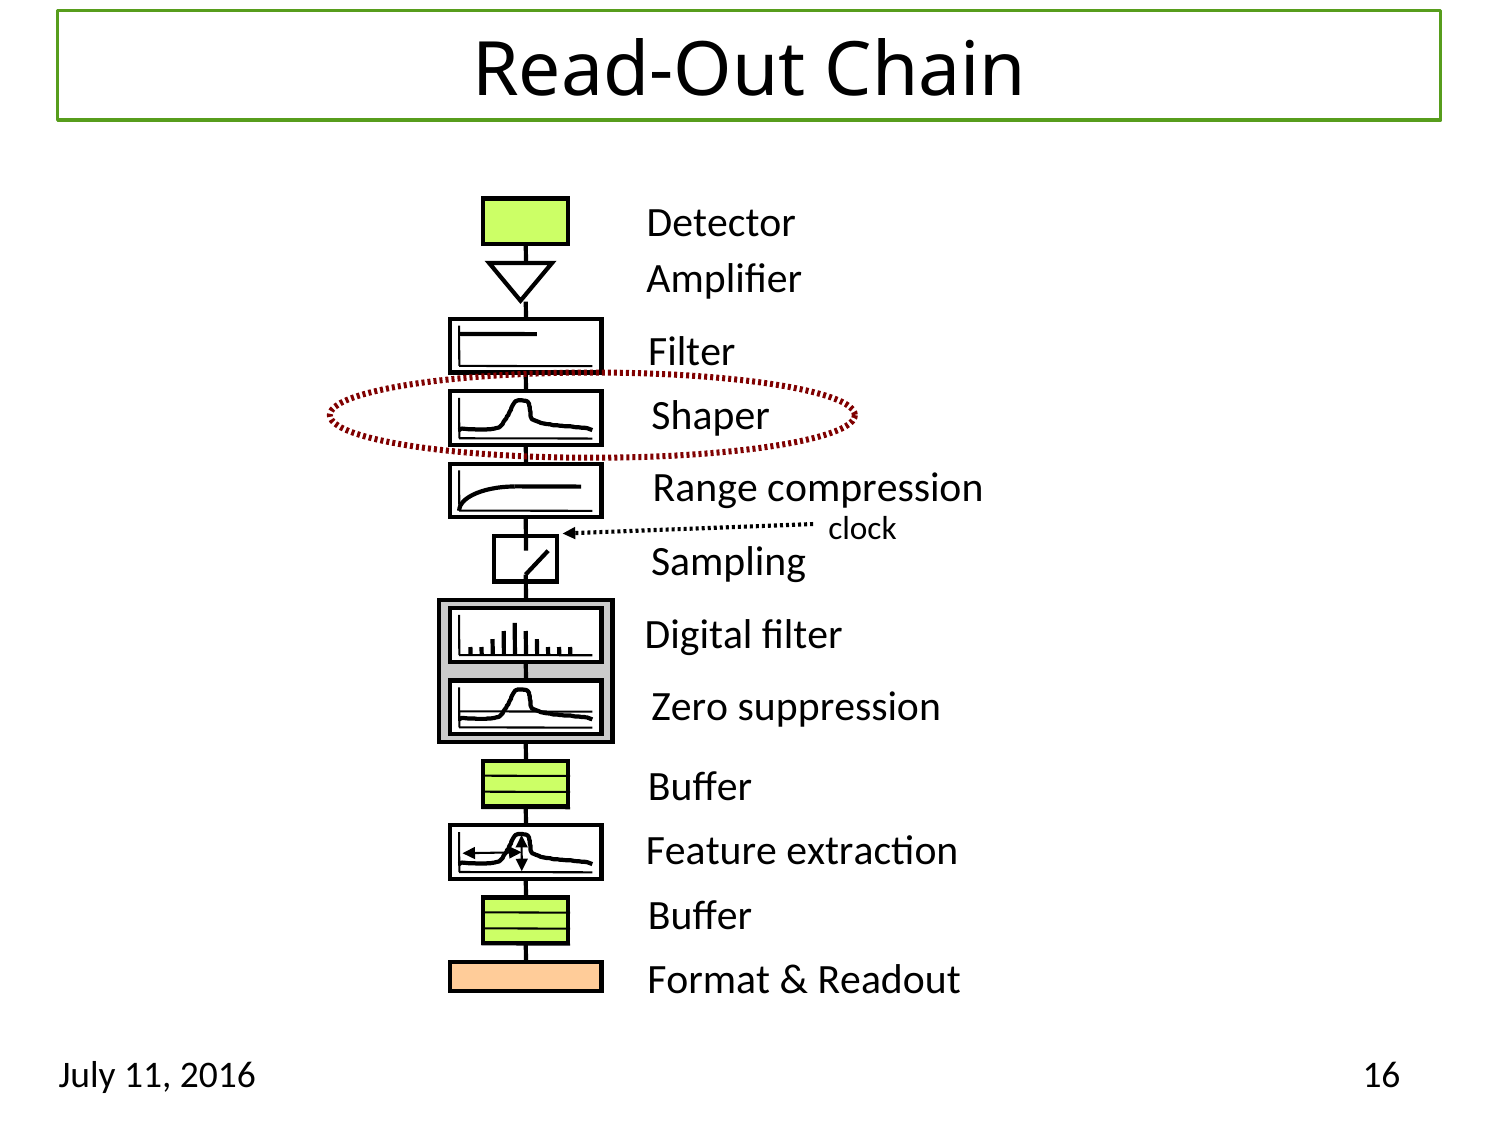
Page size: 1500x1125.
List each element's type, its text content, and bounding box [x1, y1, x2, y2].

text_box Shaper [636, 380, 786, 446]
text_box [489, 262, 553, 301]
title Read-Out Chain [57, 10, 1441, 121]
text_box [449, 961, 602, 992]
text_box [483, 793, 569, 807]
text_box [449, 319, 602, 373]
text_box [449, 391, 602, 445]
text_box [483, 198, 569, 244]
text_box clock [813, 498, 942, 554]
text_box [483, 897, 569, 911]
text_box Filter [633, 316, 751, 382]
text_box Format & Readout [632, 944, 977, 1010]
text_box Zero suppression [636, 671, 957, 737]
text_box Feature extraction [630, 815, 975, 881]
text_box Range compression [637, 452, 999, 518]
text_box [449, 825, 602, 879]
text_box Buffer [632, 750, 768, 815]
text_box [483, 777, 569, 790]
text_box [438, 600, 613, 742]
text_box Digital filter [629, 598, 859, 665]
text_box Buffer [632, 881, 768, 946]
text_box Amplifier [631, 243, 818, 309]
text_box Sampling [635, 526, 822, 592]
text_box Detector [631, 187, 812, 253]
text_box [449, 463, 602, 518]
text_box [483, 760, 569, 774]
text_box [494, 536, 558, 582]
text_box [483, 930, 569, 943]
text_box [483, 914, 569, 927]
